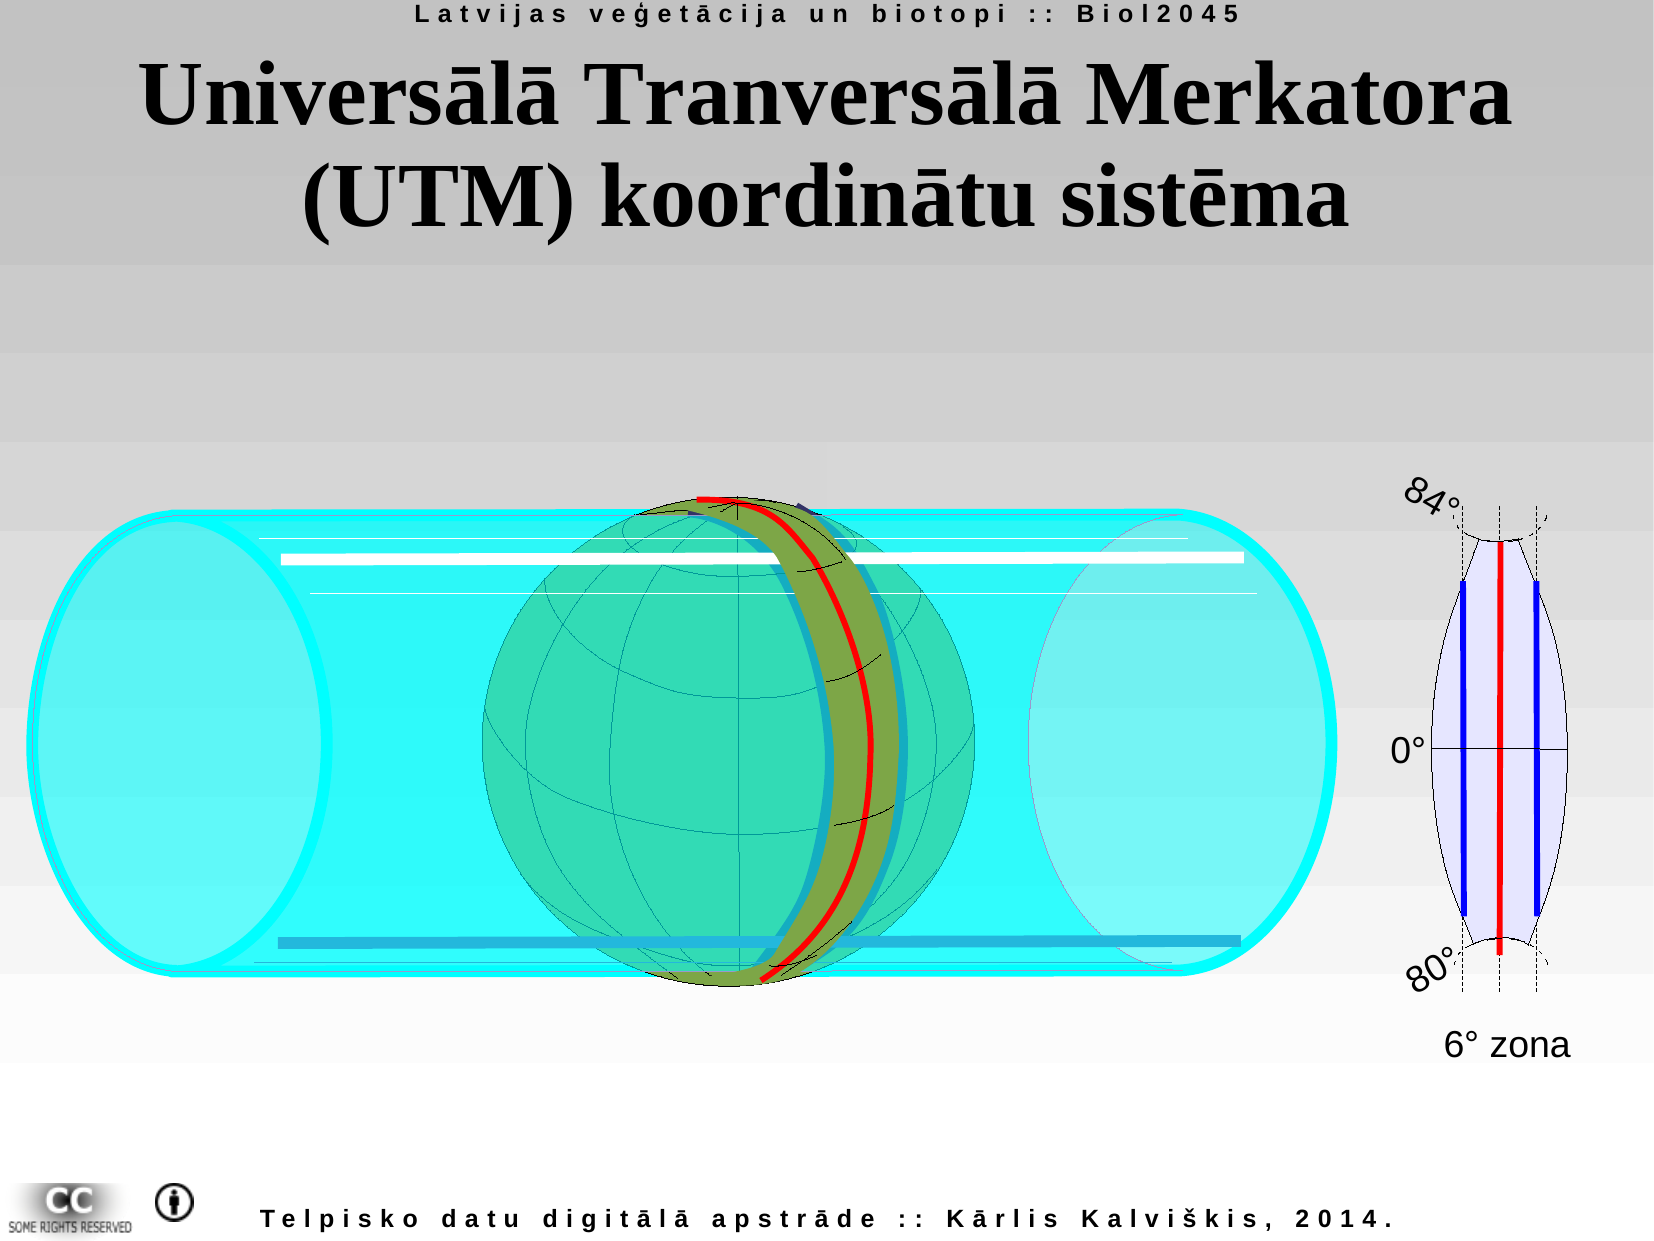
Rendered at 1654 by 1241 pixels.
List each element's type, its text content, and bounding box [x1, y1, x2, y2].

text_box 0° [1390, 729, 1427, 772]
text_box [1431, 749, 1460, 911]
picture [0, 287, 1654, 1241]
text_box 80° [1398, 937, 1469, 1003]
text_box [1503, 749, 1539, 946]
text_box 6° zona [1443, 1023, 1571, 1066]
text_box 84° [1397, 467, 1468, 533]
text_box [1462, 749, 1497, 944]
text_box [1540, 594, 1568, 912]
text_box [32, 497, 1332, 987]
title Universālā Tranversālā Merkatora (UTM) koordinātu sistēma [0, 1, 1654, 287]
text_box [1463, 538, 1535, 748]
text_box [1431, 590, 1460, 748]
